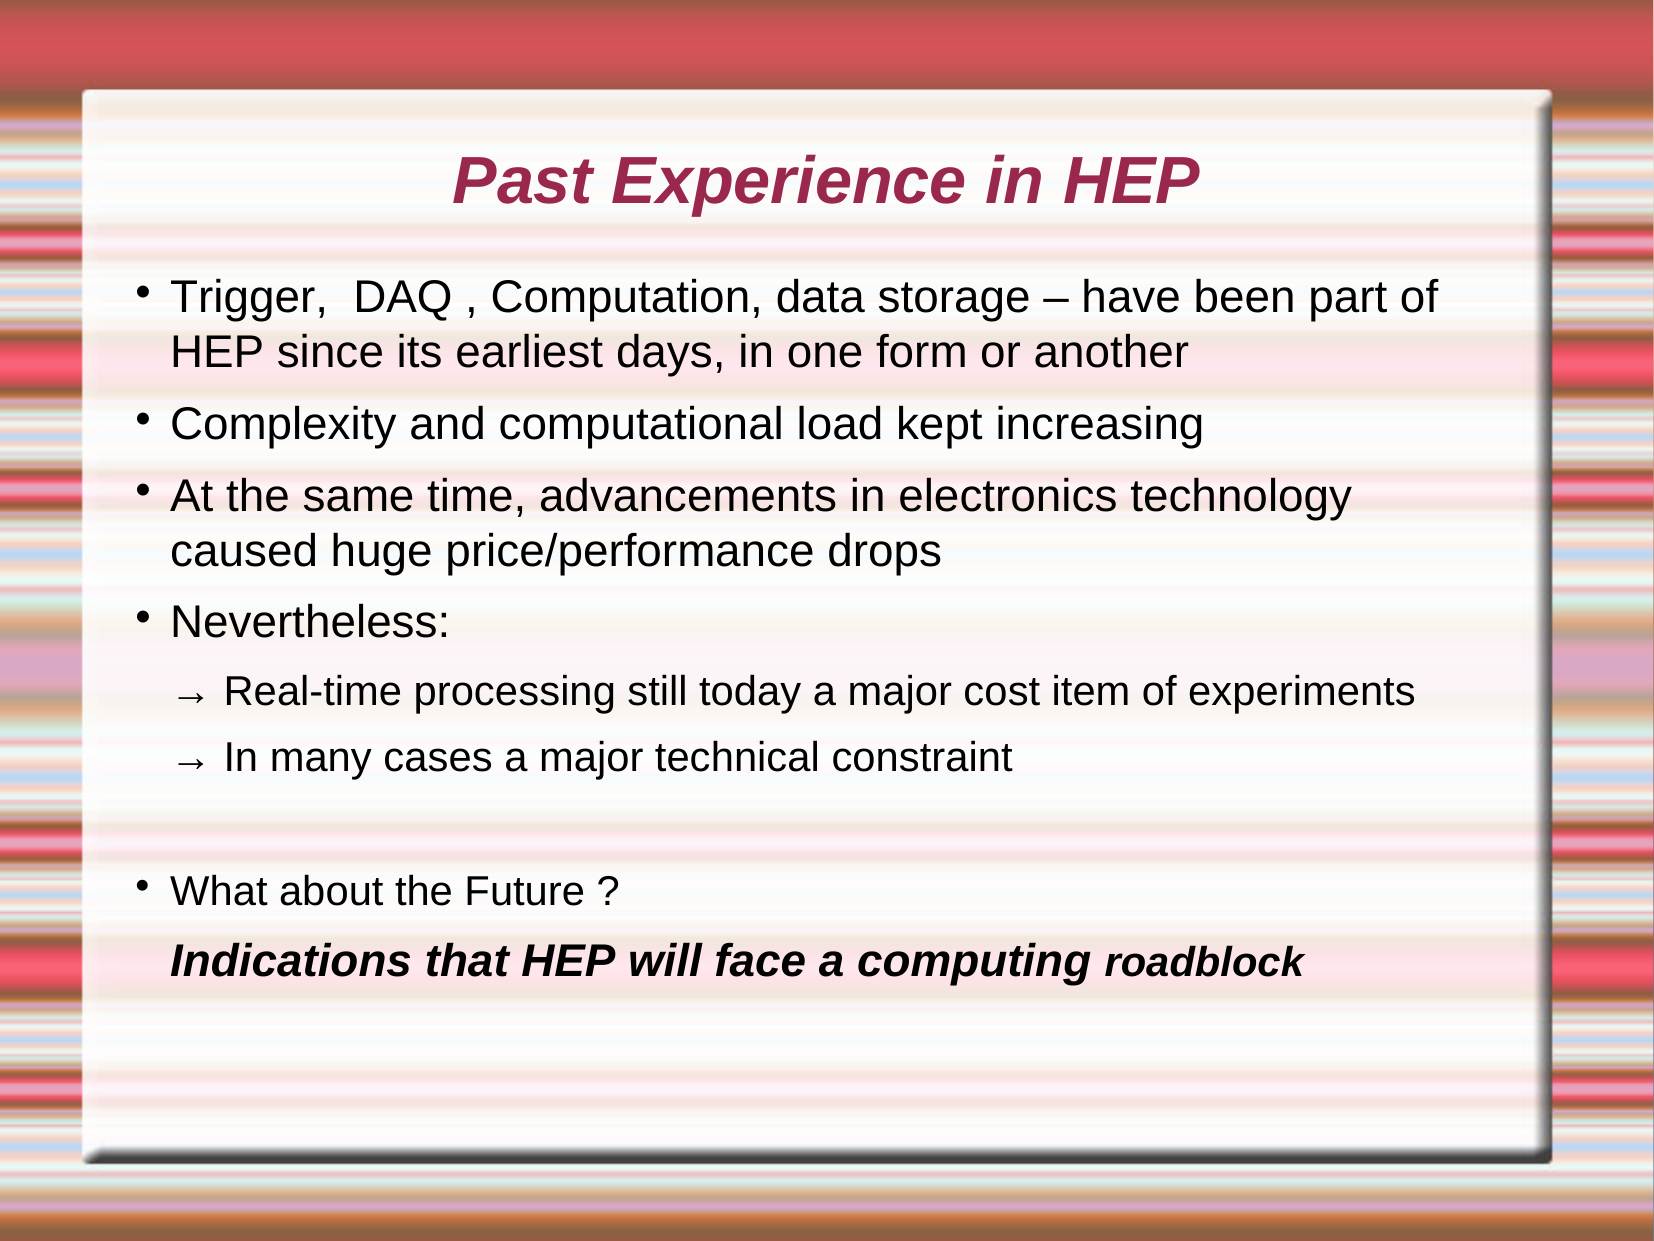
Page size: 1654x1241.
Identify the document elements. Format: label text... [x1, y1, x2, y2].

text_box Past Experience in HEP [121, 114, 1533, 240]
text_box Trigger, DAQ , Computation, data storage – have been part of HEP since its earliest days, in one form or another Complexity and computational load kept increasing At the same time, advancements in electronics technology caused huge price/performance drops Nevertheless: → Real-time processing still today a major cost item of experiments → In many cases a major technical constraint What about the Future ? Indications that HEP will face a computing roadblock [135, 263, 1516, 1126]
picture [0, 0, 1654, 1241]
